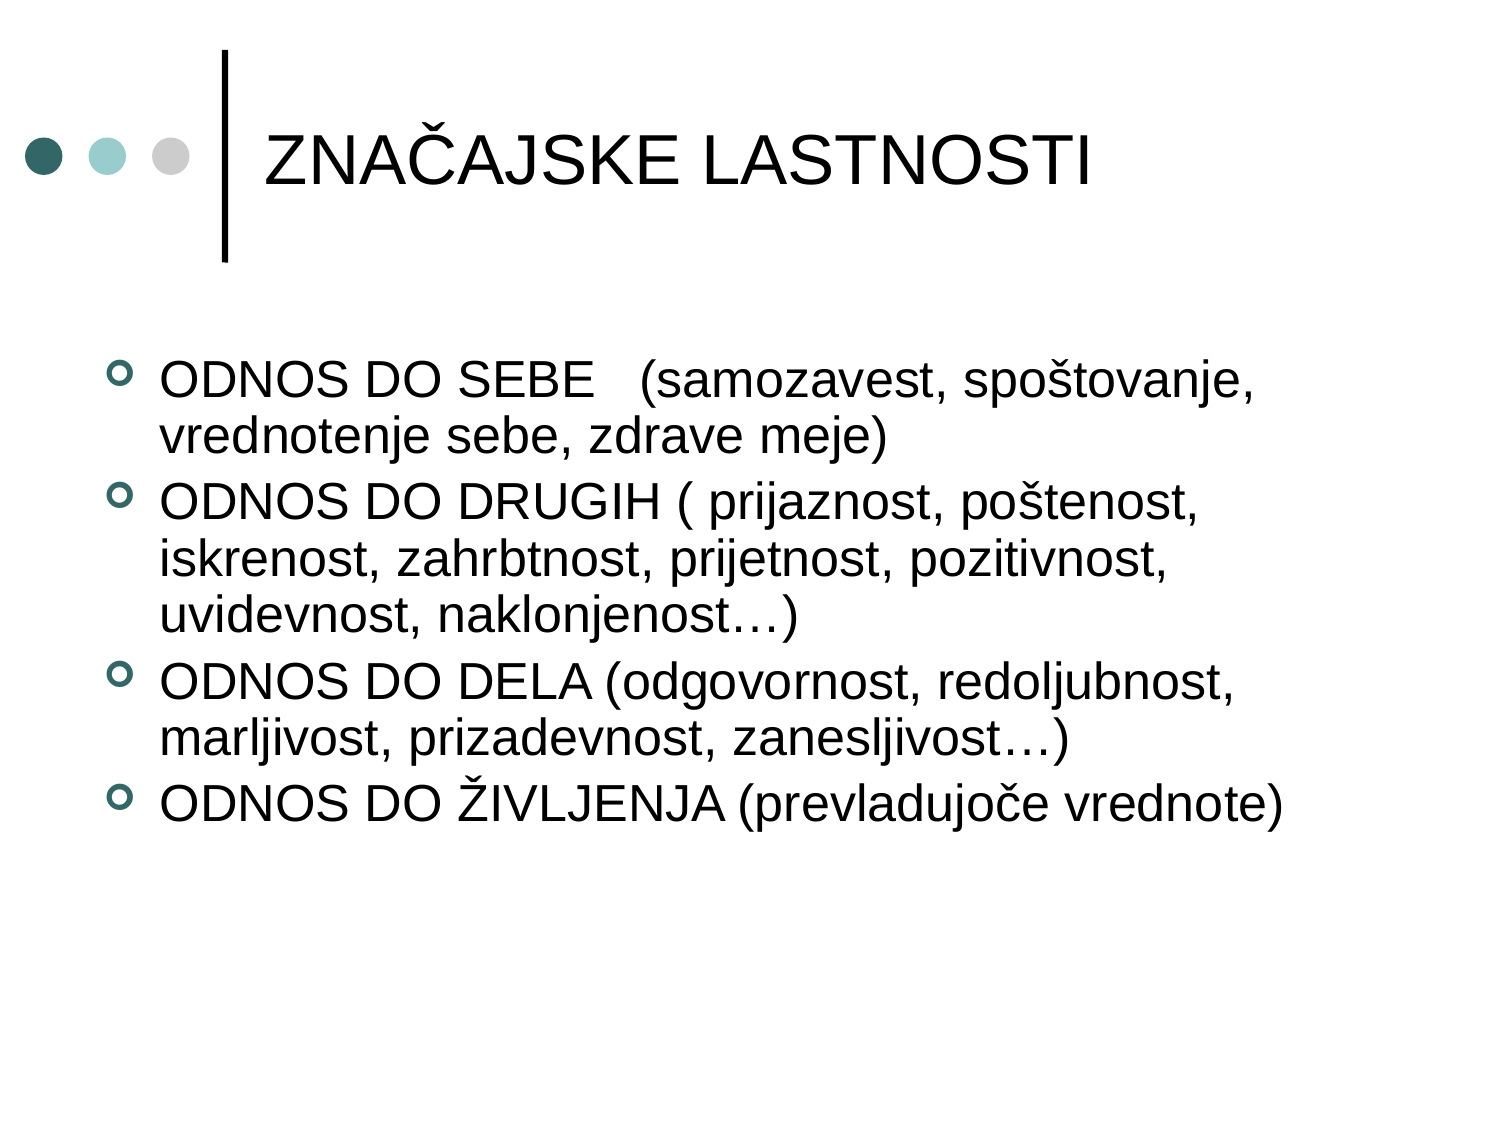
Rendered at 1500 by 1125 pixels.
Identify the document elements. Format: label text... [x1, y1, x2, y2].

list ODNOS DO SEBE (samozavest, spoštovanje, vrednotenje sebe, zdrave meje) ODNOS DO DRUGIH ( prijaznost, poštenost, iskrenost, zahrbtnost, prijetnost, pozitivnost, uvidevnost, naklonjenost…) ODNOS DO DELA (odgovornost, redoljubnost, marljivost, prizadevnost, zanesljivost…) ODNOS DO ŽIVLJENJA (prevladujoče vrednote) [88, 344, 1450, 1020]
title ZNAČAJSKE LASTNOSTI [249, 31, 1400, 282]
